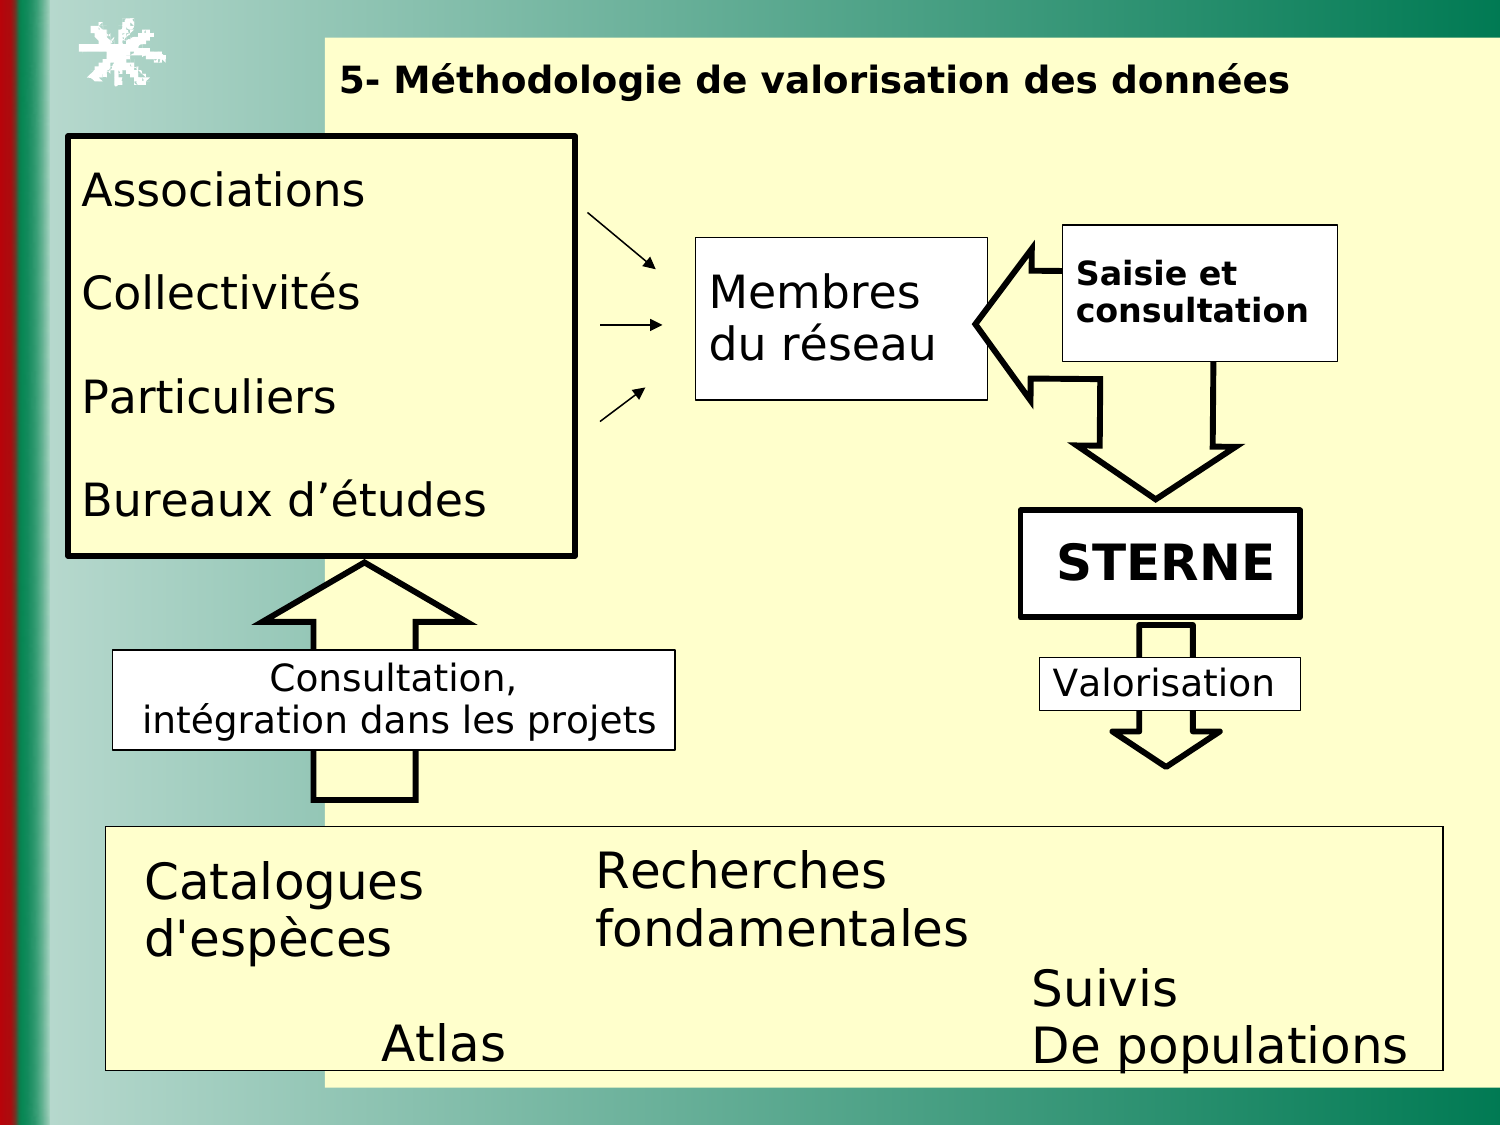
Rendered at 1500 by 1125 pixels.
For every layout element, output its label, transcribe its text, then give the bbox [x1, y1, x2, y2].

text_box Catalogues d'espèces [130, 847, 506, 976]
text_box Membres du réseau [695, 237, 988, 400]
text_box [105, 826, 1444, 1071]
text_box Atlas [368, 1009, 610, 1081]
text_box Associations Collectivités Particuliers Bureaux d’études [67, 136, 576, 556]
text_box Saisie et consultation [1062, 224, 1338, 362]
text_box Suivis De populations [1018, 897, 1447, 1125]
text_box STERNE [1043, 510, 1375, 618]
text_box Recherches fondamentales [580, 834, 1006, 967]
text_box [975, 248, 1236, 500]
text_box [313, 751, 416, 801]
text_box [1139, 624, 1193, 657]
text_box [1112, 711, 1220, 768]
text_box 5- Méthodologie de valorisation des données [312, 0, 1500, 163]
text_box [1020, 510, 1043, 618]
text_box Valorisation [1039, 657, 1301, 711]
text_box [262, 562, 467, 649]
text_box Consultation, intégration dans les projets [112, 649, 676, 751]
